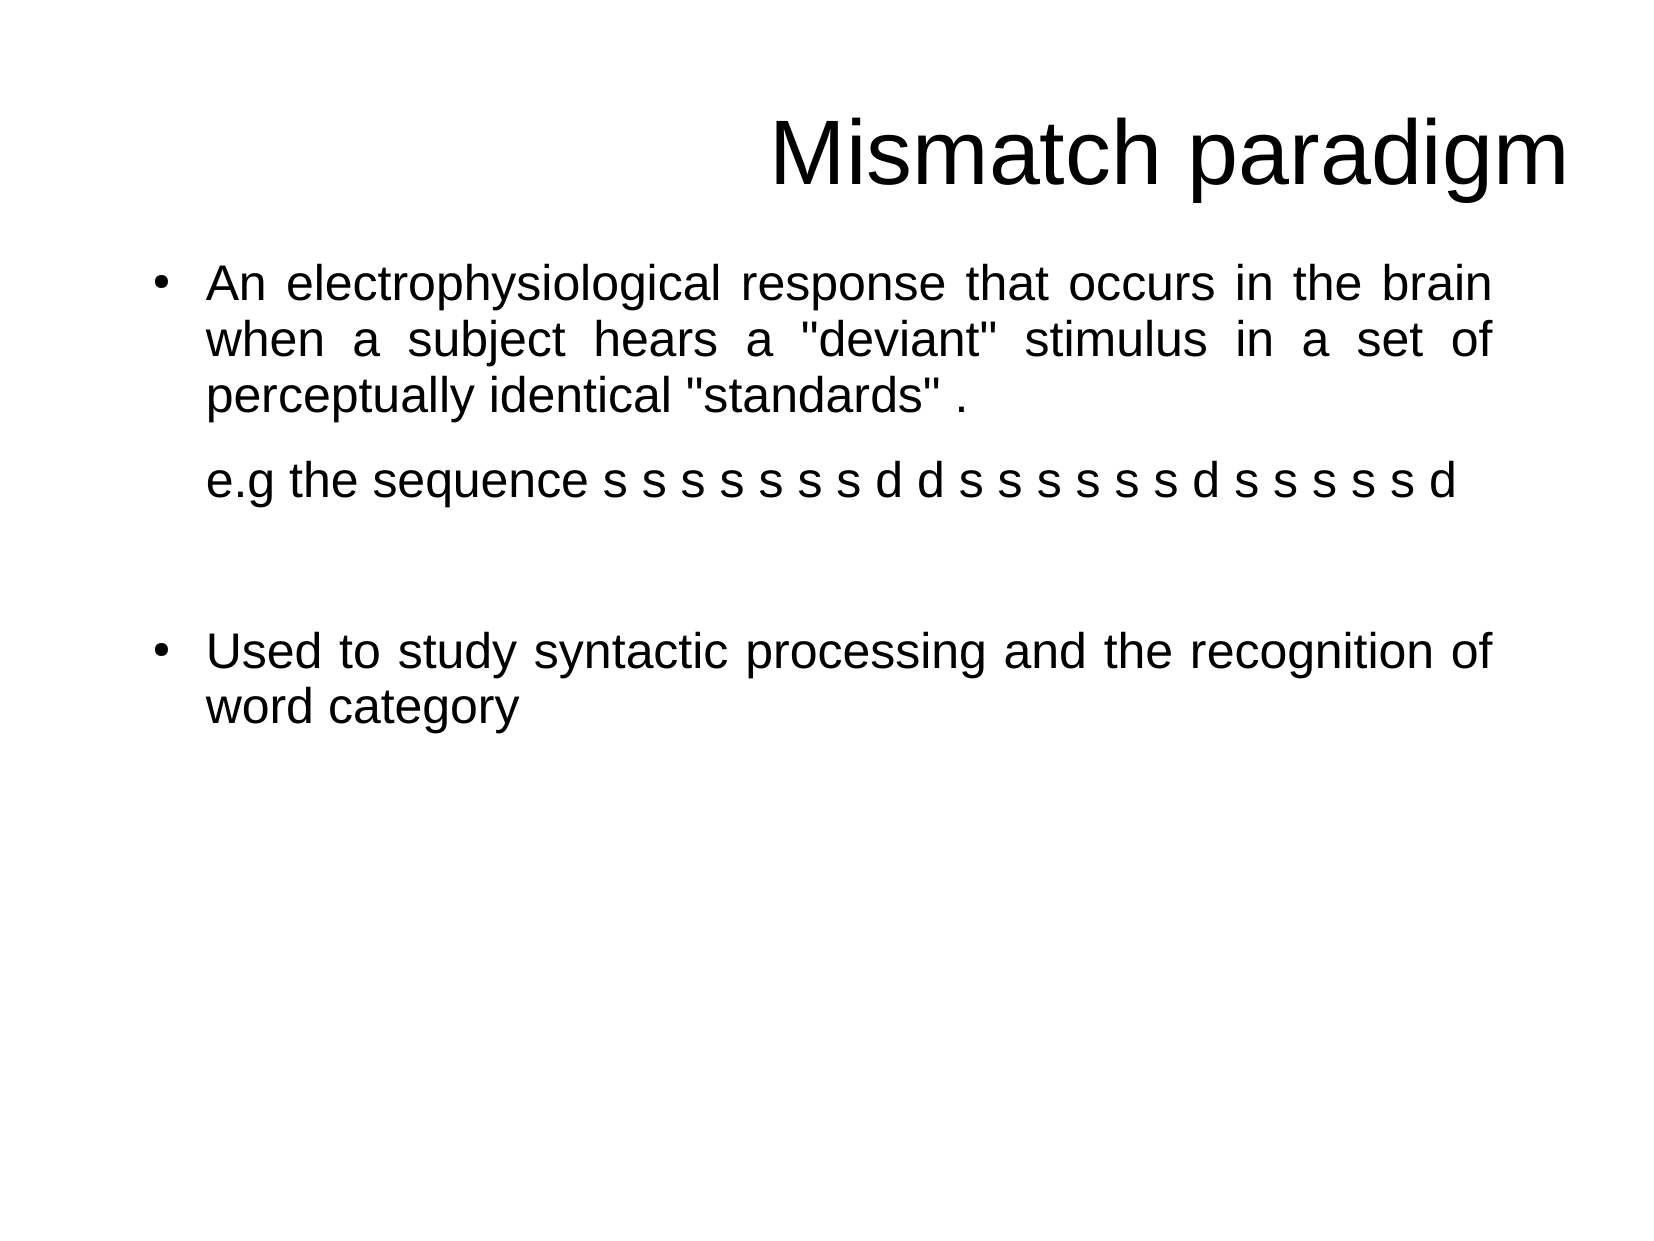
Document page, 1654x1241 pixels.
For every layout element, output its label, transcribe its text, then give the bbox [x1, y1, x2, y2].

list An electrophysiological response that occurs in the brain when a subject hears a "deviant" stimulus in a set of perceptually identical "standards" . e.g the sequence s s s s s s s d d s s s s s s d s s s s s d Used to study syntactic processing and the recognition of word category [135, 255, 1494, 1066]
title Mismatch paradigm [82, 49, 1571, 257]
